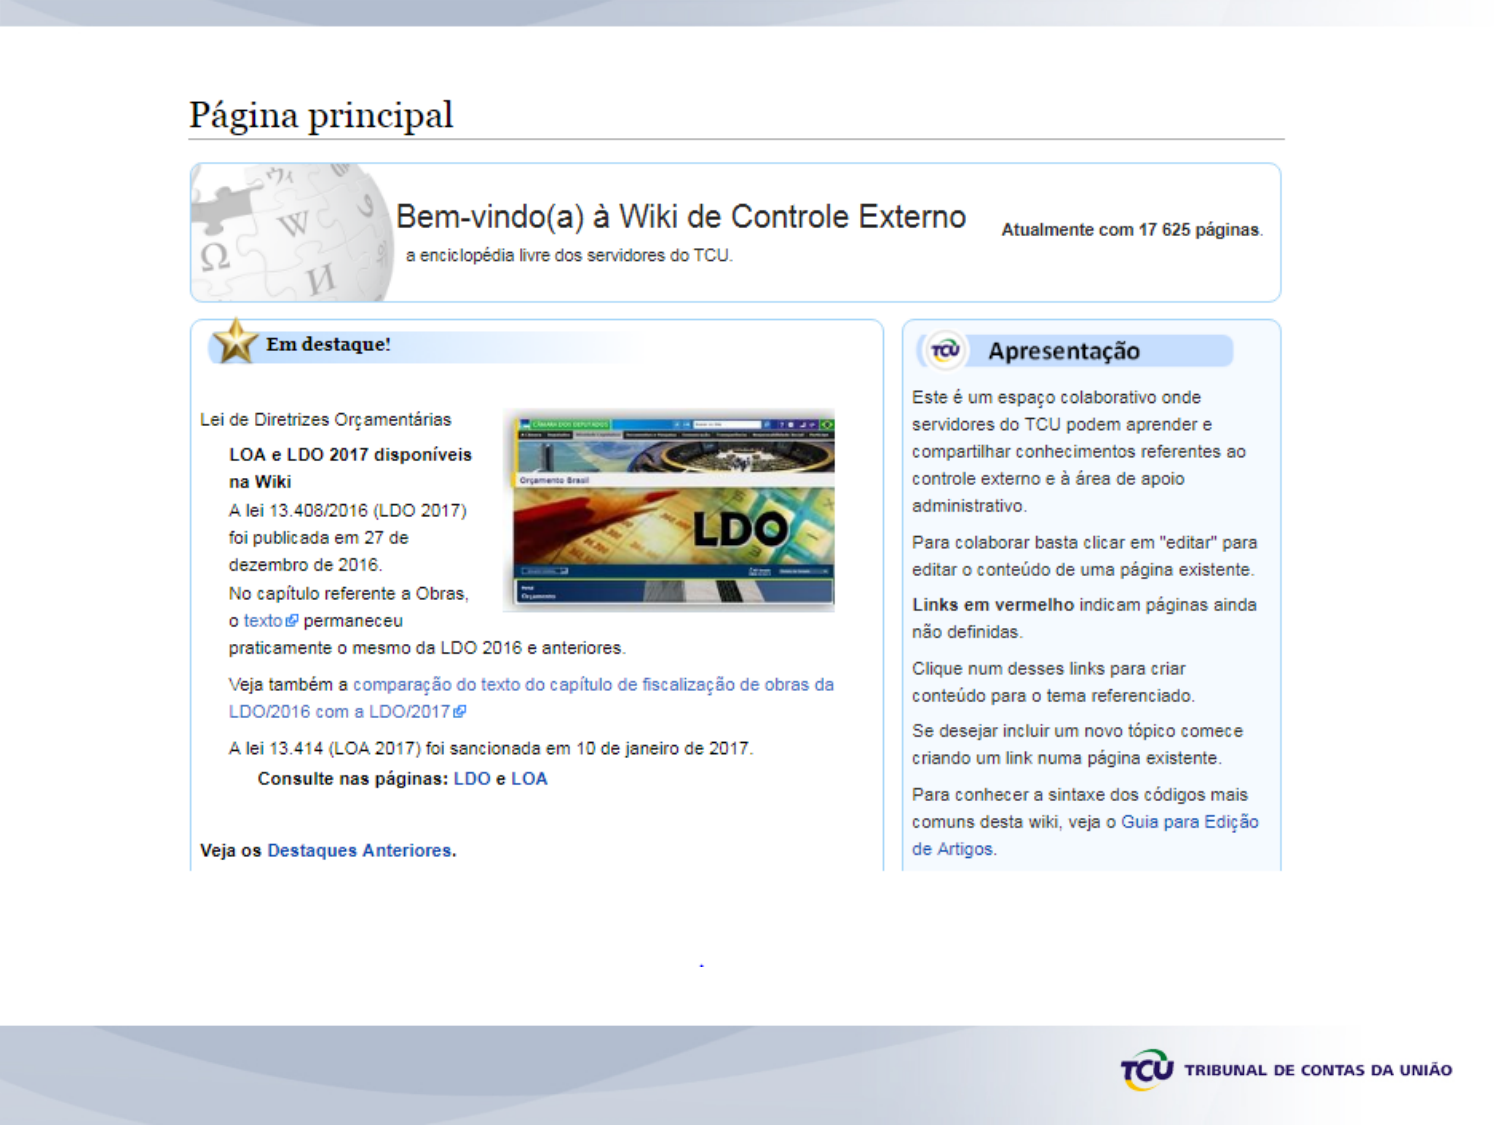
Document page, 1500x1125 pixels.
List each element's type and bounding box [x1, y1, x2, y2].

picture [0, 0, 1500, 1125]
list [76, 243, 1427, 986]
